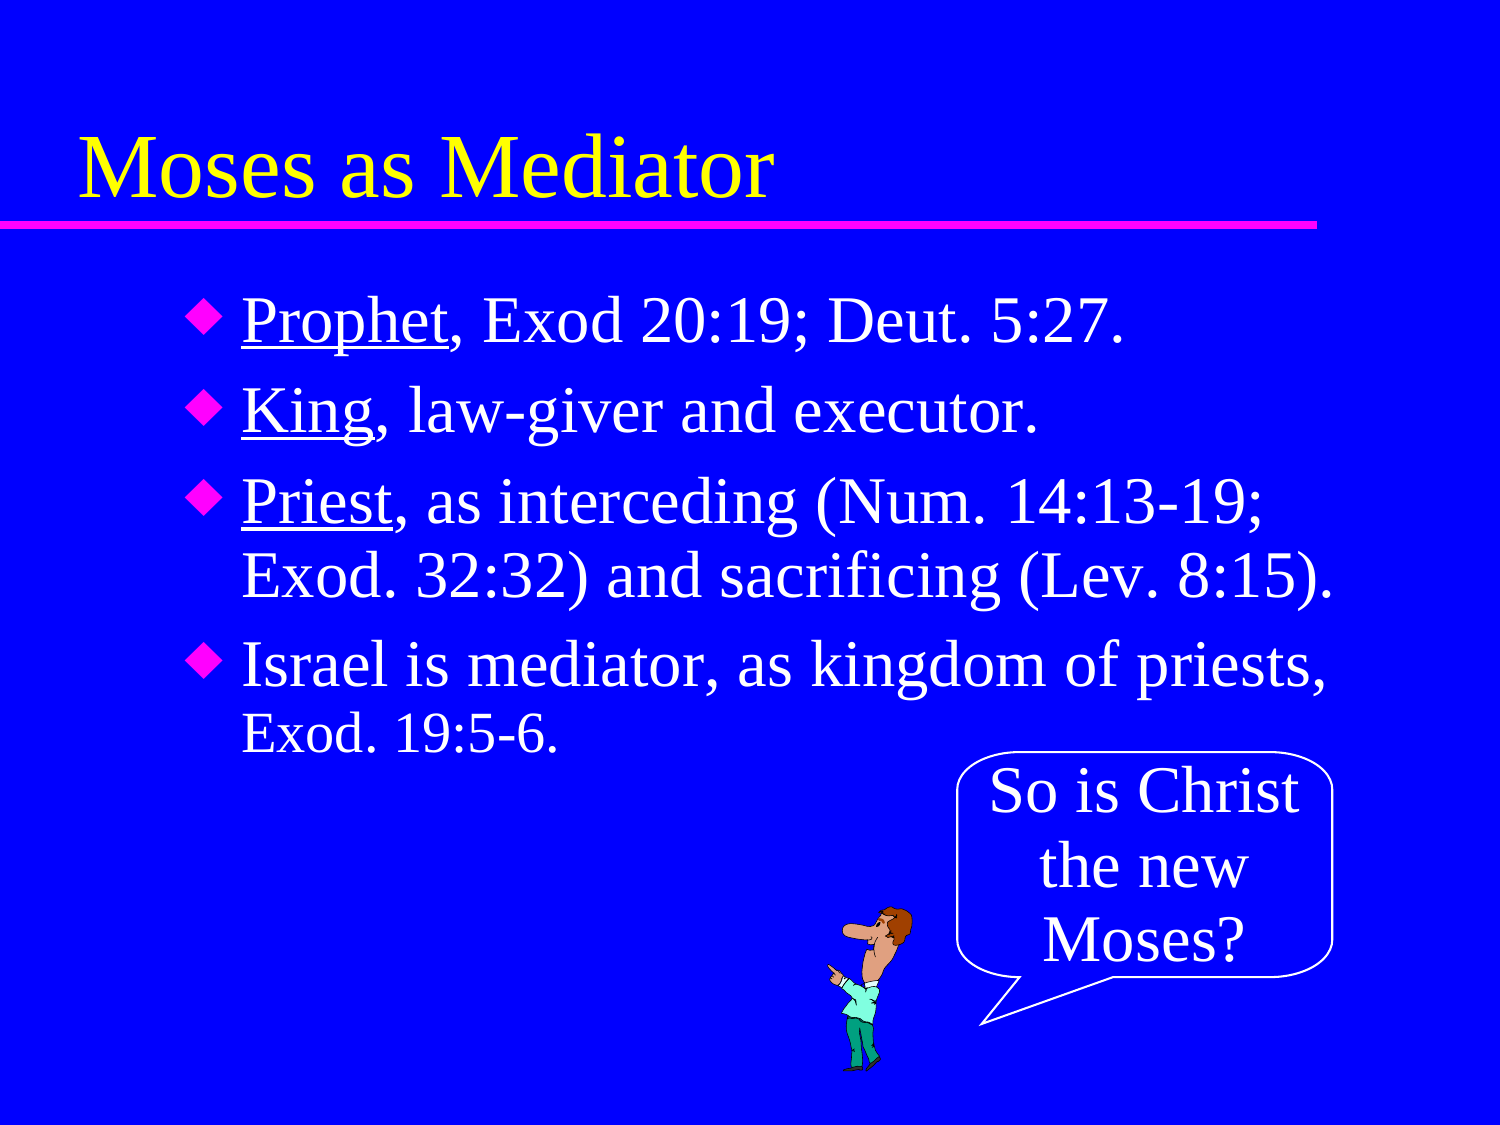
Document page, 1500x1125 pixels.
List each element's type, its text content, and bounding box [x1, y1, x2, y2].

text_box So is Christ the new Moses? [957, 752, 1333, 1024]
title Moses as Mediator [62, 43, 1338, 225]
chart [826, 906, 913, 1072]
list Prophet, Exod 20:19; Deut. 5:27. King, law-giver and executor. Priest, as interceding (Num. 14:13-19; Exod. 32:32) and sacrificing (Lev. 8:15). Israel is mediator, as kingdom of priests, Exod. 19:5-6. [169, 275, 1438, 951]
